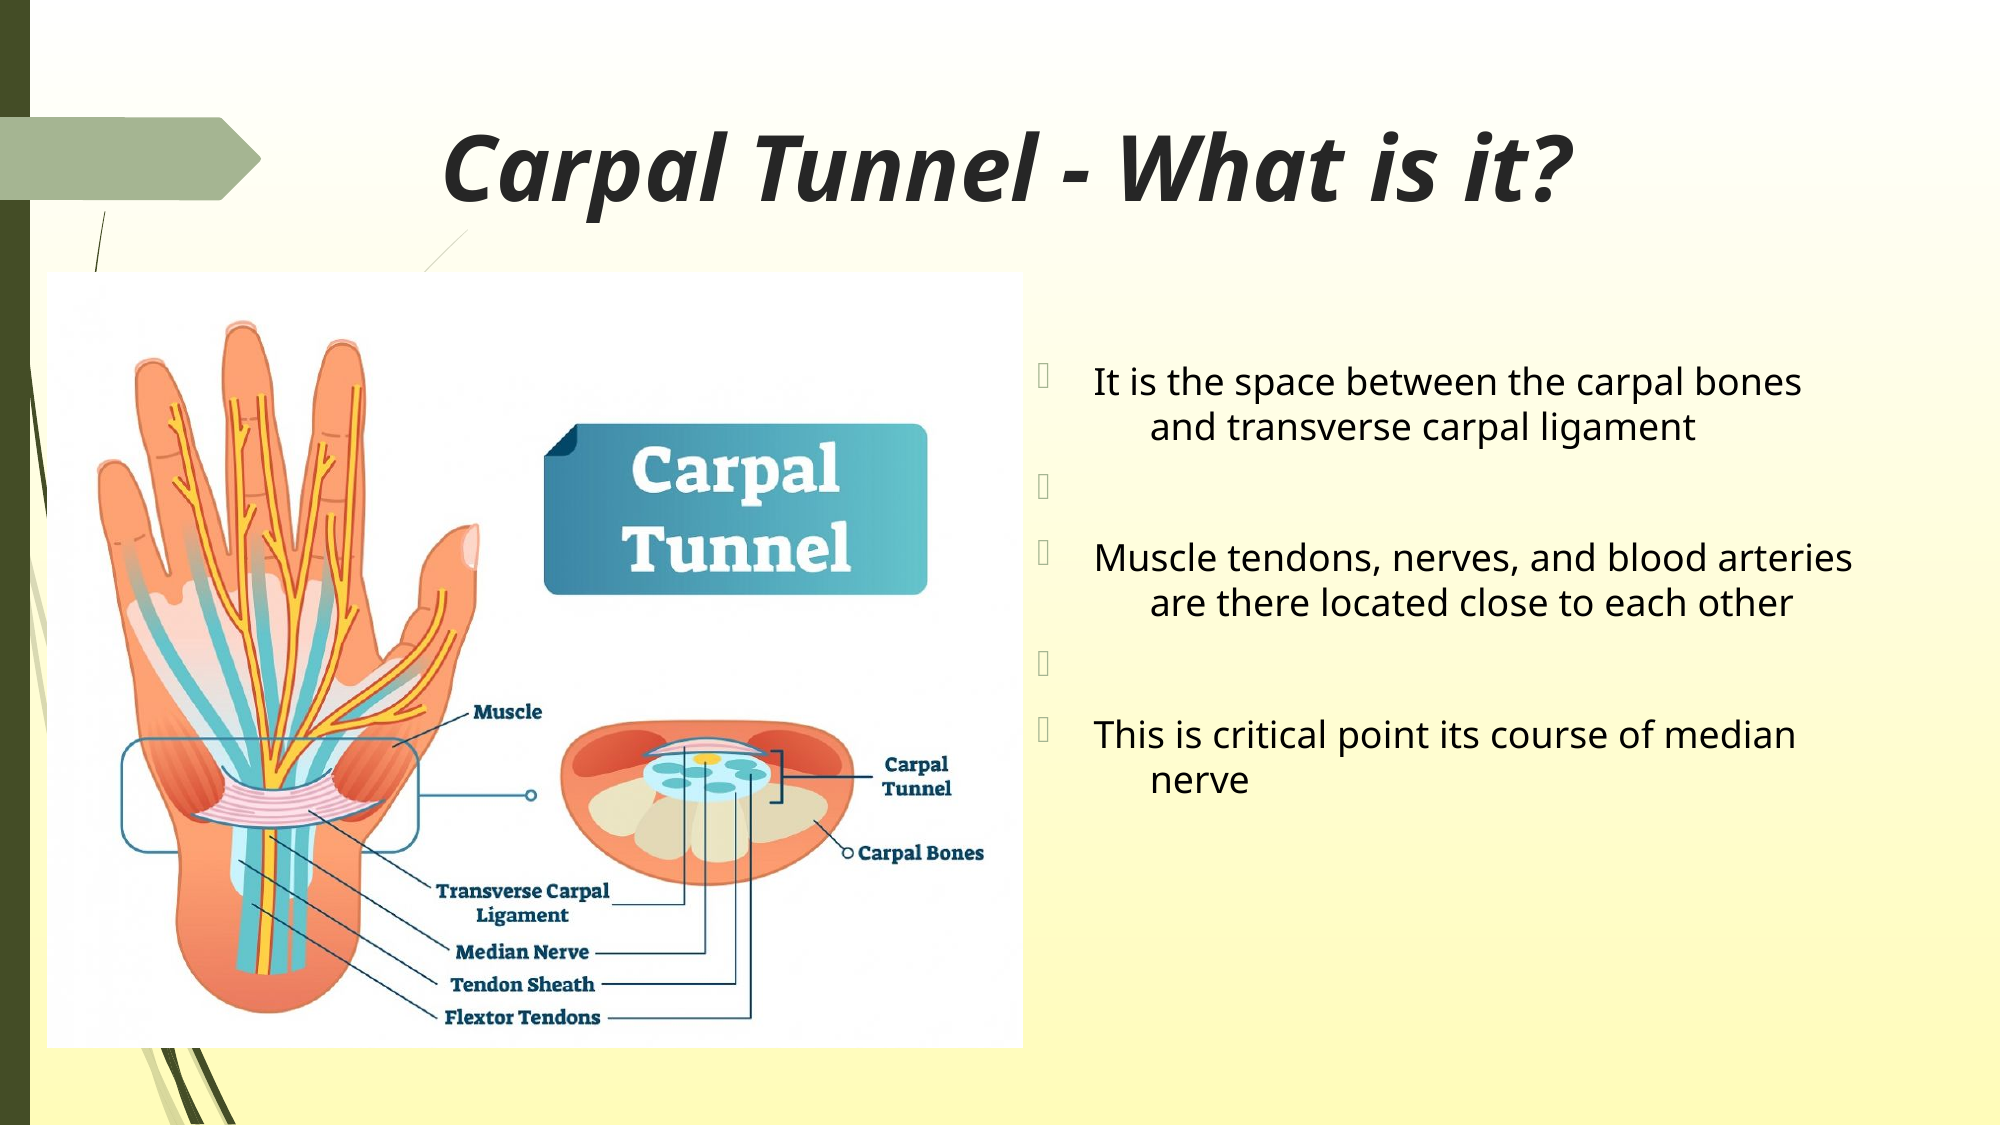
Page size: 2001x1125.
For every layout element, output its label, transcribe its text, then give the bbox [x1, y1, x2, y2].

title Carpal Tunnel - What is it? [425, 102, 1888, 313]
list It is the space between the carpal bones and transverse carpal ligament Muscle tendons, nerves, and blood arteries are there located close to each other This is critical point its course of median nerve [1023, 350, 1888, 970]
picture [47, 272, 1023, 1048]
